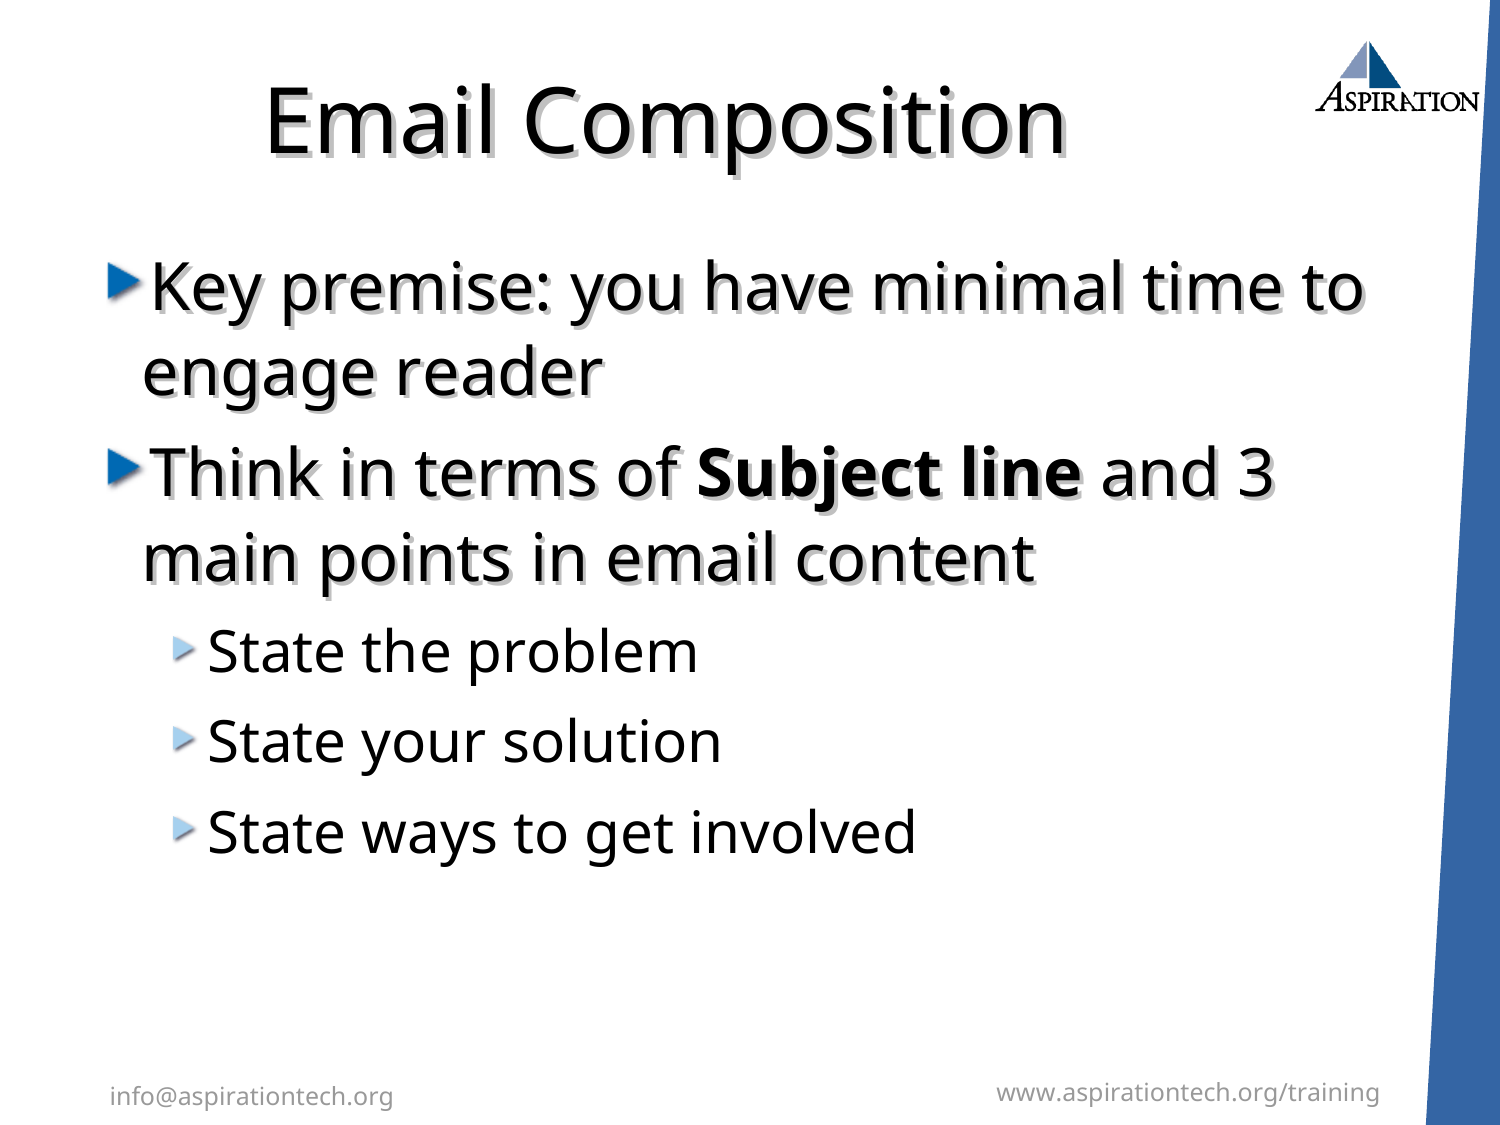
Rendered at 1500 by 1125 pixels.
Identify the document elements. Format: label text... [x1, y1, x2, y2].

title Email Composition [49, 19, 1284, 206]
list Key premise: you have minimal time to engage reader Think in terms of Subject line and 3 main points in email content State the problem State your solution State ways to get involved [49, 238, 1447, 892]
picture [1315, 41, 1480, 120]
